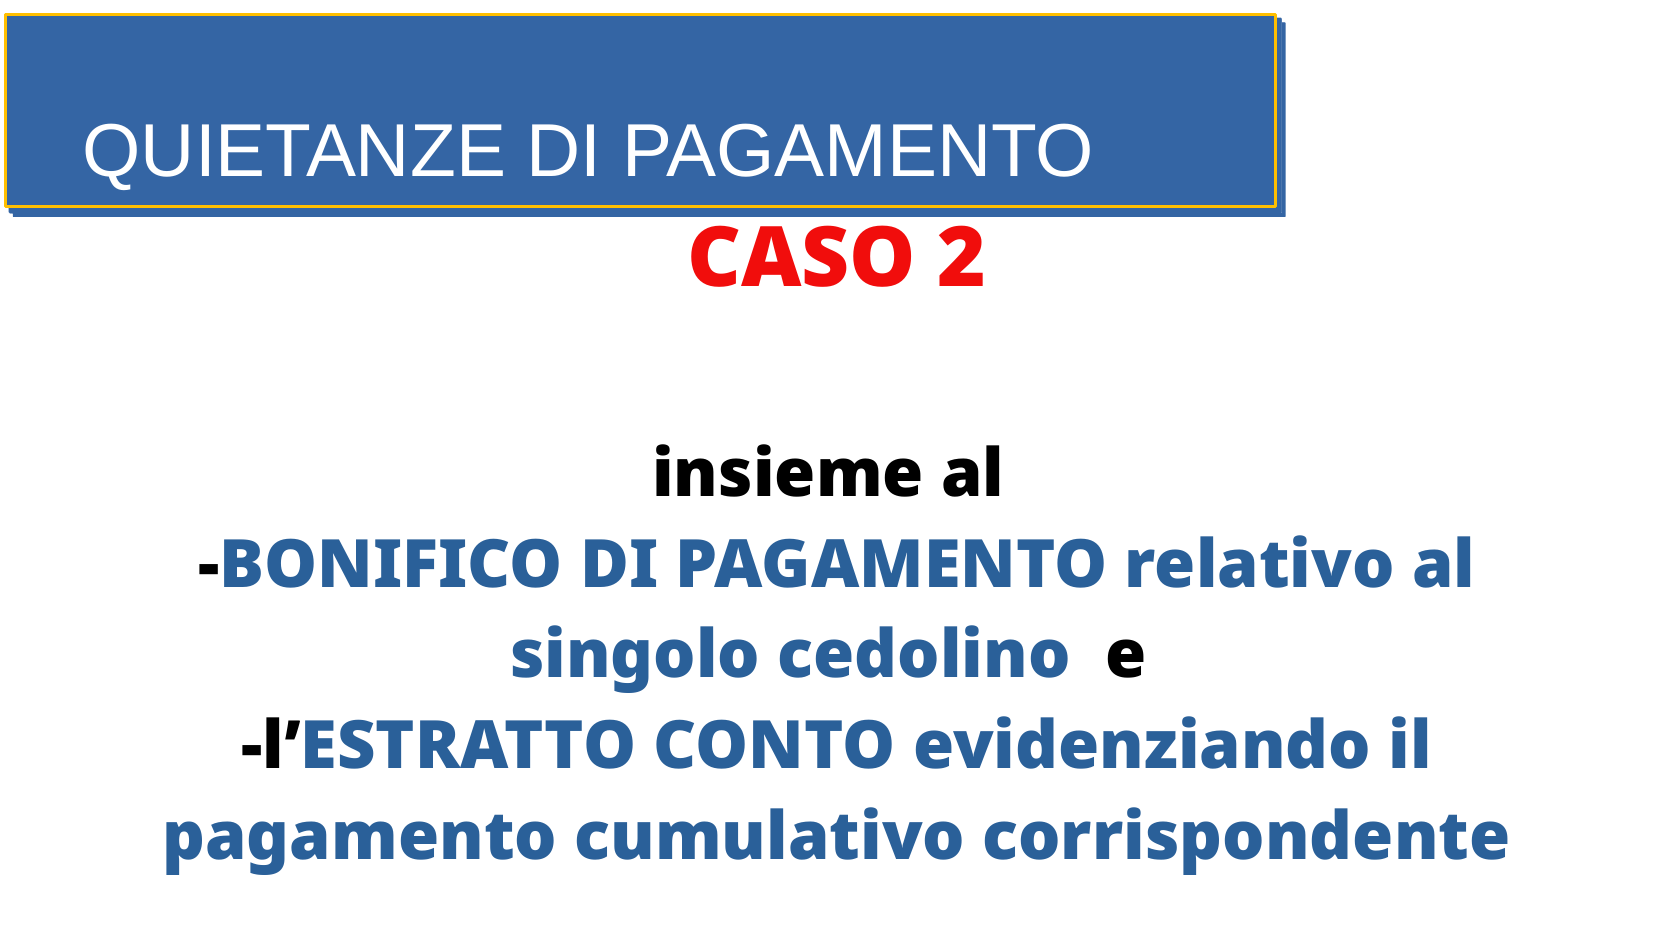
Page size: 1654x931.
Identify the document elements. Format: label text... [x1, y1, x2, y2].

subtitle CASO 2 insieme al -BONIFICO DI PAGAMENTO relativo al singolo cedolino e -l’ESTRATTO CONTO evidenziando il pagamento cumulativo corrispondente [98, 139, 1576, 931]
title QUIETANZE DI PAGAMENTO [82, 35, 1235, 266]
